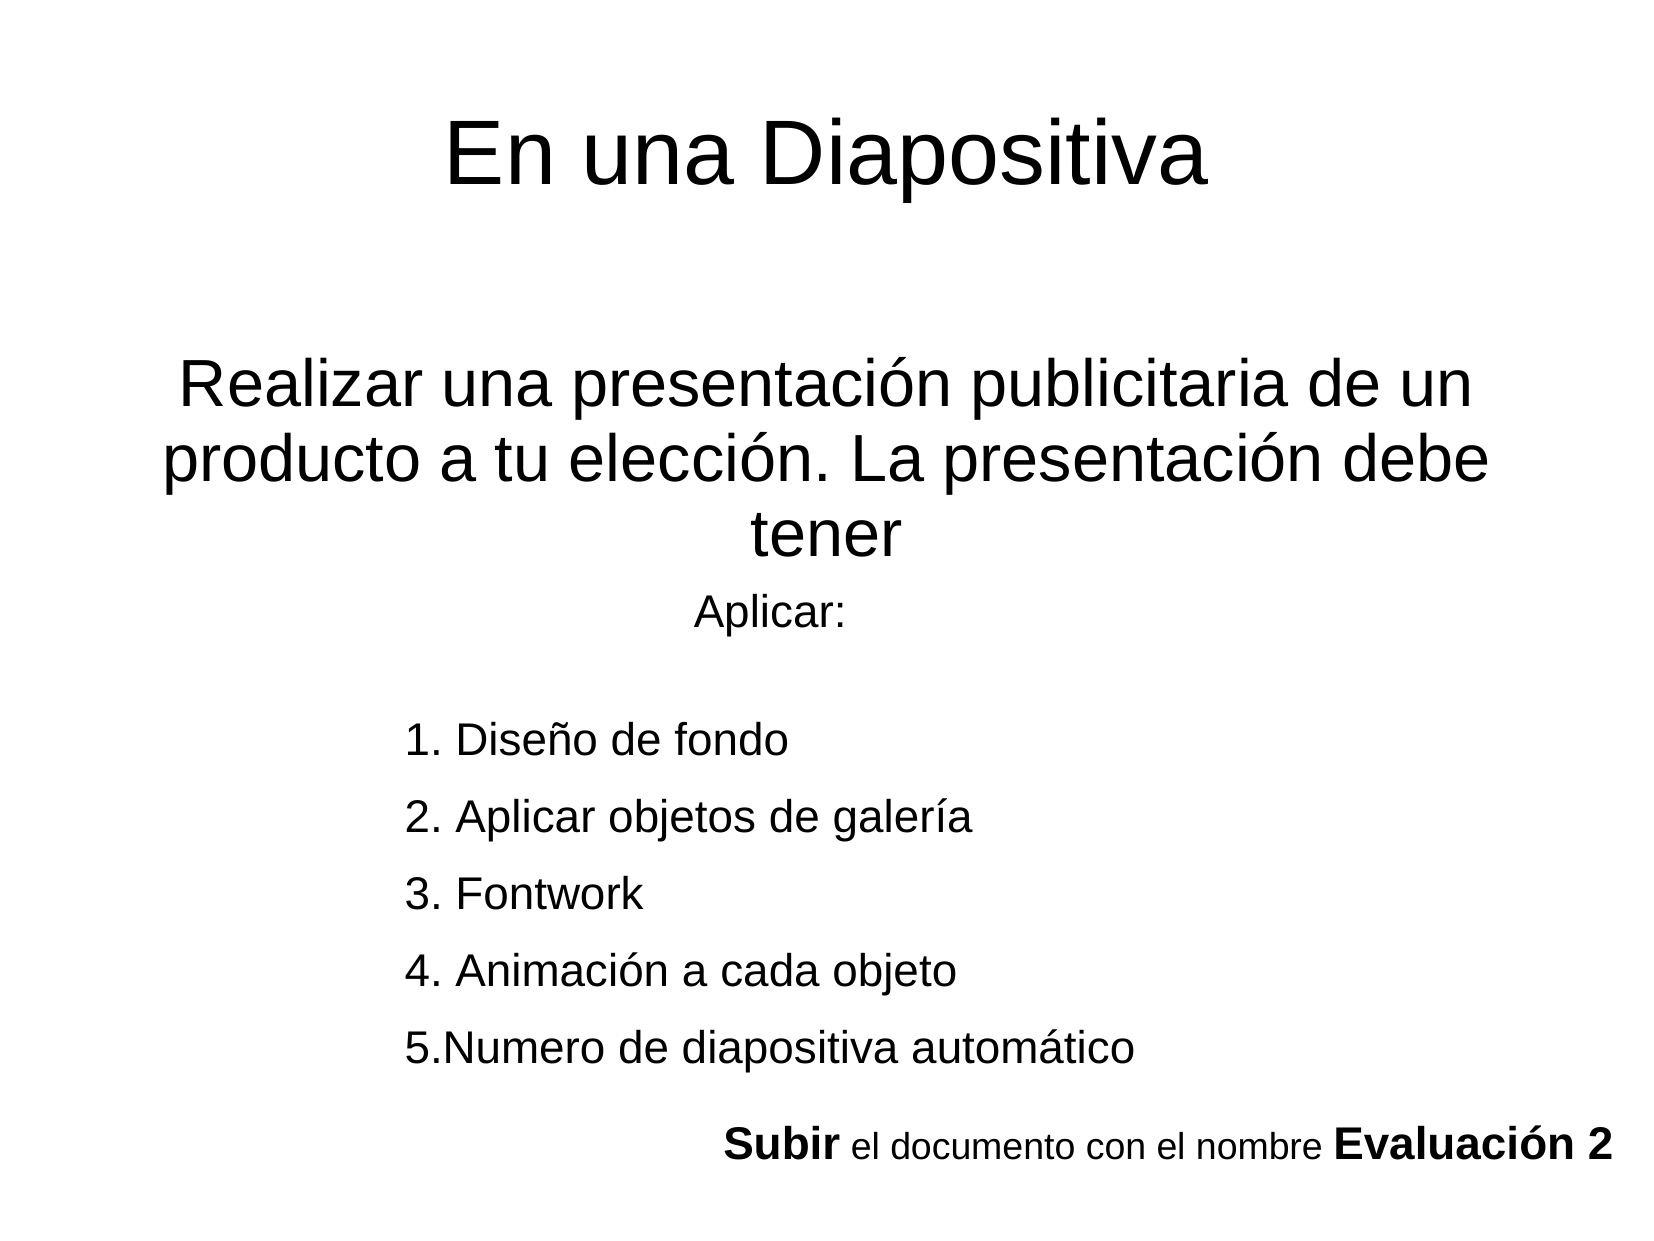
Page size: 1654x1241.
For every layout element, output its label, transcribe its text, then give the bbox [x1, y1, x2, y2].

text_box Subir el documento con el nombre Evaluación 2 [708, 1110, 1629, 1177]
subtitle Realizar una presentación publicitaria de un producto a tu elección. La presentación debe tener [82, 290, 1571, 626]
text_box Aplicar: Diseño de fondo Aplicar objetos de galería Fontwork Animación a cada objeto Numero de diapositiva automático [389, 578, 1394, 1087]
title En una Diapositiva [82, 49, 1571, 257]
